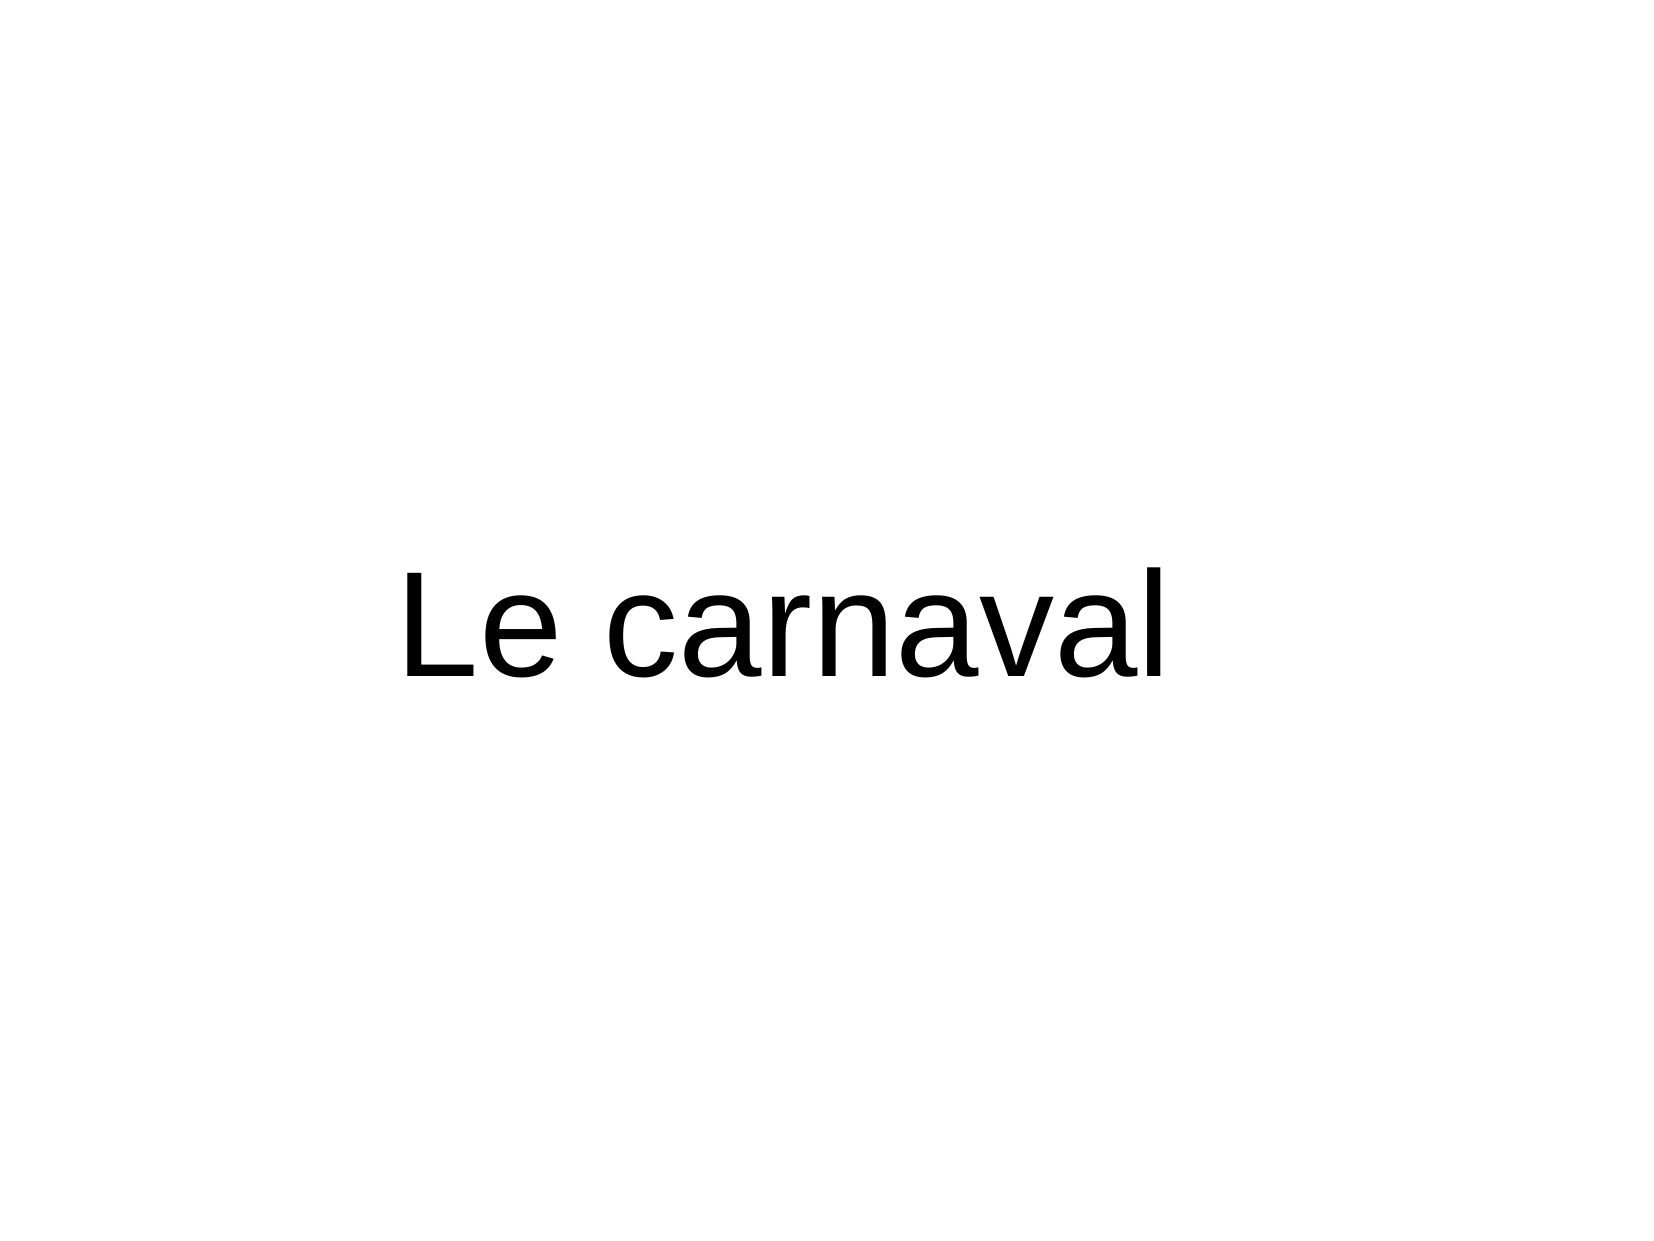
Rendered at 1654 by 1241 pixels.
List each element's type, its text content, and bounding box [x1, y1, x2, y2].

text_box Le carnaval [380, 533, 1279, 717]
